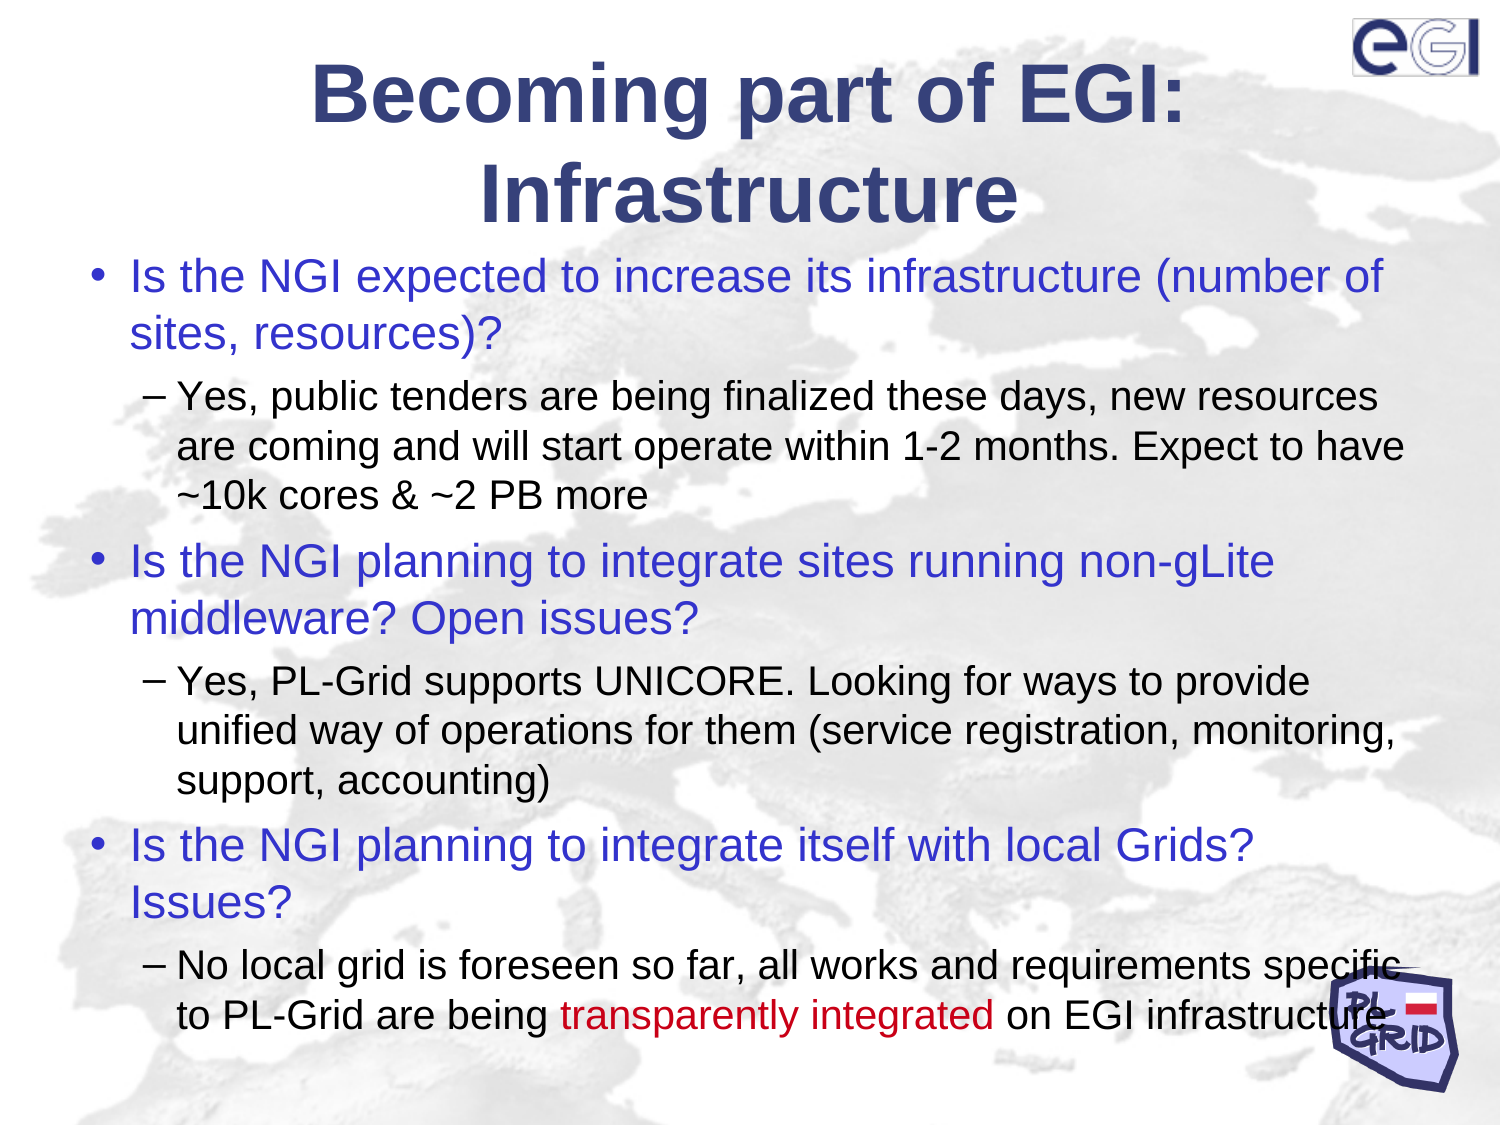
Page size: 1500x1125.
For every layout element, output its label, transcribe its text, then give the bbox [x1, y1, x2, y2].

title Becoming part of EGI: Infrastructure [75, 31, 1426, 237]
picture [0, 0, 1500, 1125]
list Is the NGI expected to increase its infrastructure (number of sites, resources)? Yes, public tenders are being finalized these days, new resources are coming and will start operate within 1-2 months. Expect to have ~10k cores & ~2 PB more Is the NGI planning to integrate sites running non-gLite middleware? Open issues? Yes, PL-Grid supports UNICORE. Looking for ways to provide unified way of operations for them (service registration, monitoring, support, accounting) Is the NGI planning to integrate itself with local Grids? Issues? No local grid is foreseen so far, all works and requirements specific to PL-Grid are being transparently integrated on EGI infrastructure [75, 237, 1426, 1063]
